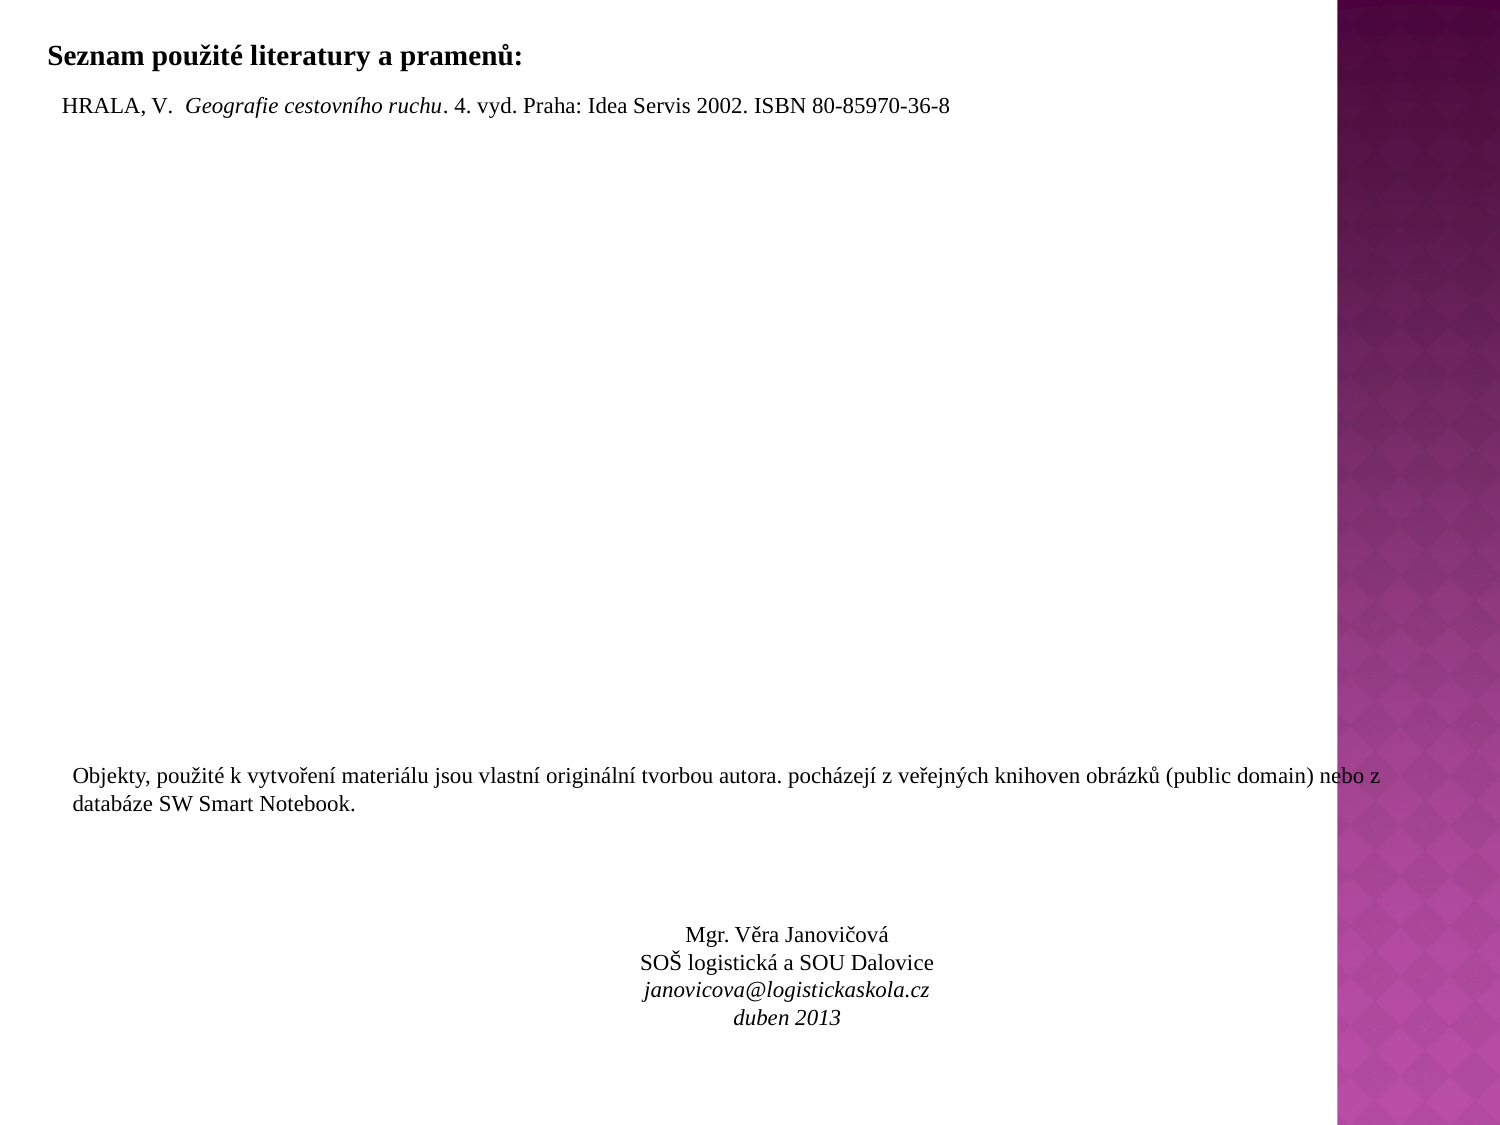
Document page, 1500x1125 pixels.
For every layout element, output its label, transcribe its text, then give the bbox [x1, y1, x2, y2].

text_box HRALA, V. Geografie cestovního ruchu. 4. vyd. Praha: Idea Servis 2002. ISBN 80-85970-36-8 [48, 84, 1310, 126]
text_box Mgr. Věra Janovičová SOŠ logistická a SOU Dalovice janovicova@logistickaskola.cz duben 2013 [494, 913, 1080, 1039]
text_box Objekty, použité k vytvoření materiálu jsou vlastní originální tvorbou autora. pocházejí z veřejných knihoven obrázků (public domain) nebo z databáze SW Smart Notebook. [58, 753, 1442, 823]
text_box Seznam použité literatury a pramenů: [33, 29, 762, 79]
